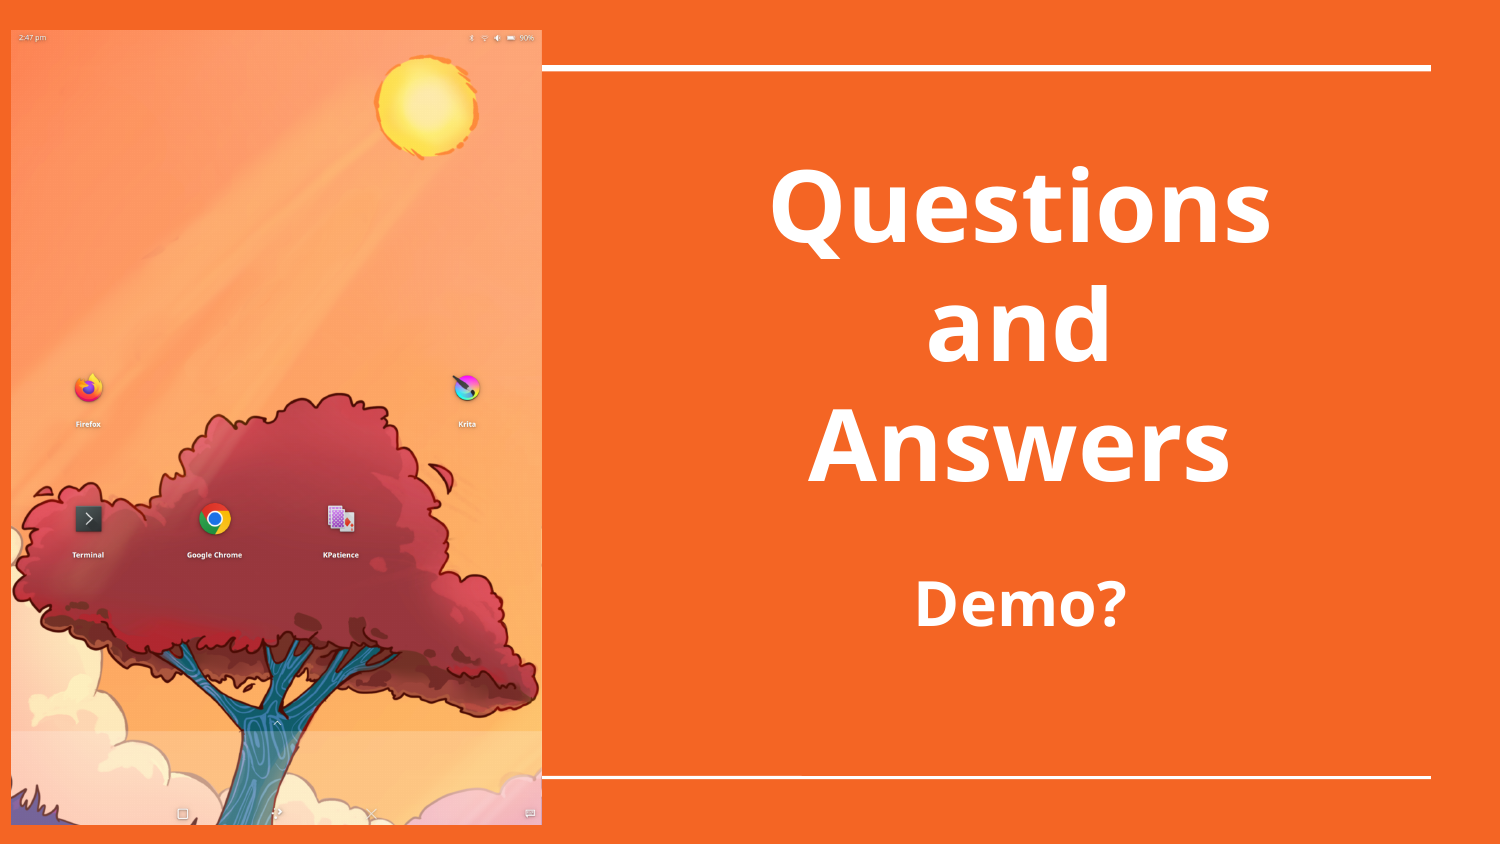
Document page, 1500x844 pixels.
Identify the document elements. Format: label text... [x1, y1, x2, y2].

title Questions and Answers [542, 127, 1500, 507]
picture [11, 30, 542, 825]
subtitle Demo? [796, 527, 1246, 654]
